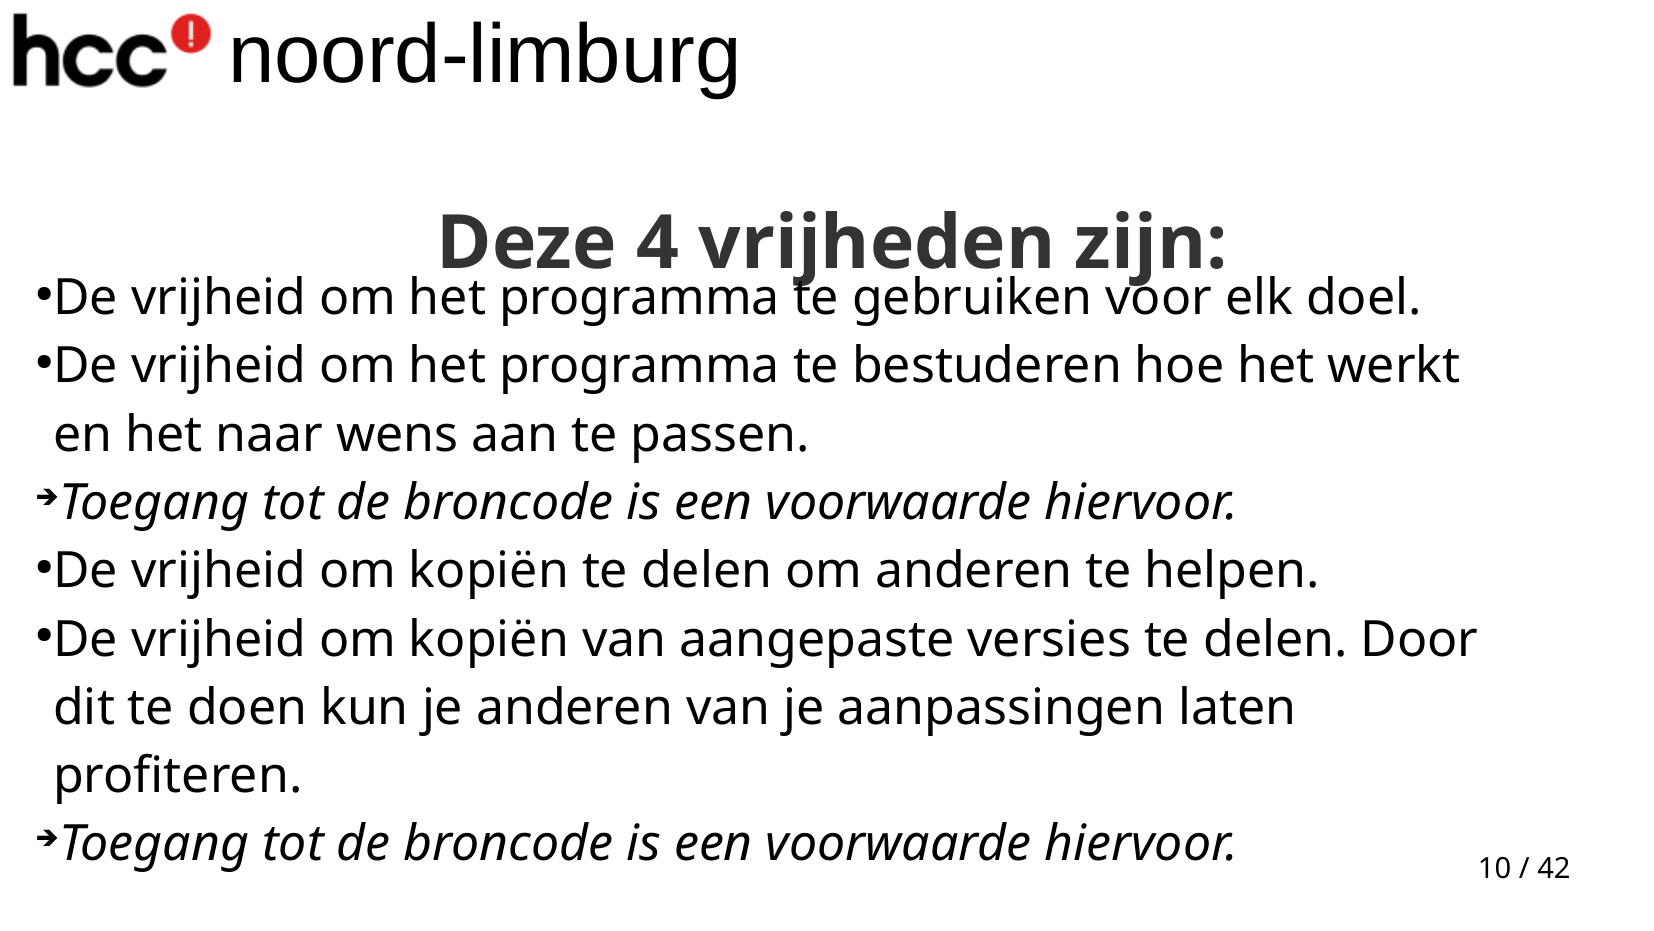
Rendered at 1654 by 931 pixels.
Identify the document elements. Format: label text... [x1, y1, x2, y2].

title Deze 4 vrijheden zijn: [129, 150, 1536, 306]
subtitle De vrijheid om het programma te gebruiken voor elk doel. De vrijheid om het programma te bestuderen hoe het werkt en het naar wens aan te passen. Toegang tot de broncode is een voorwaarde hiervoor. De vrijheid om kopiën te delen om anderen te helpen. De vrijheid om kopiën van aangepaste versies te delen. Door dit te doen kun je anderen van je aanpassingen laten profiteren. Toegang tot de broncode is een voorwaarde hiervoor. [35, 306, 1619, 831]
picture [11, 11, 214, 91]
